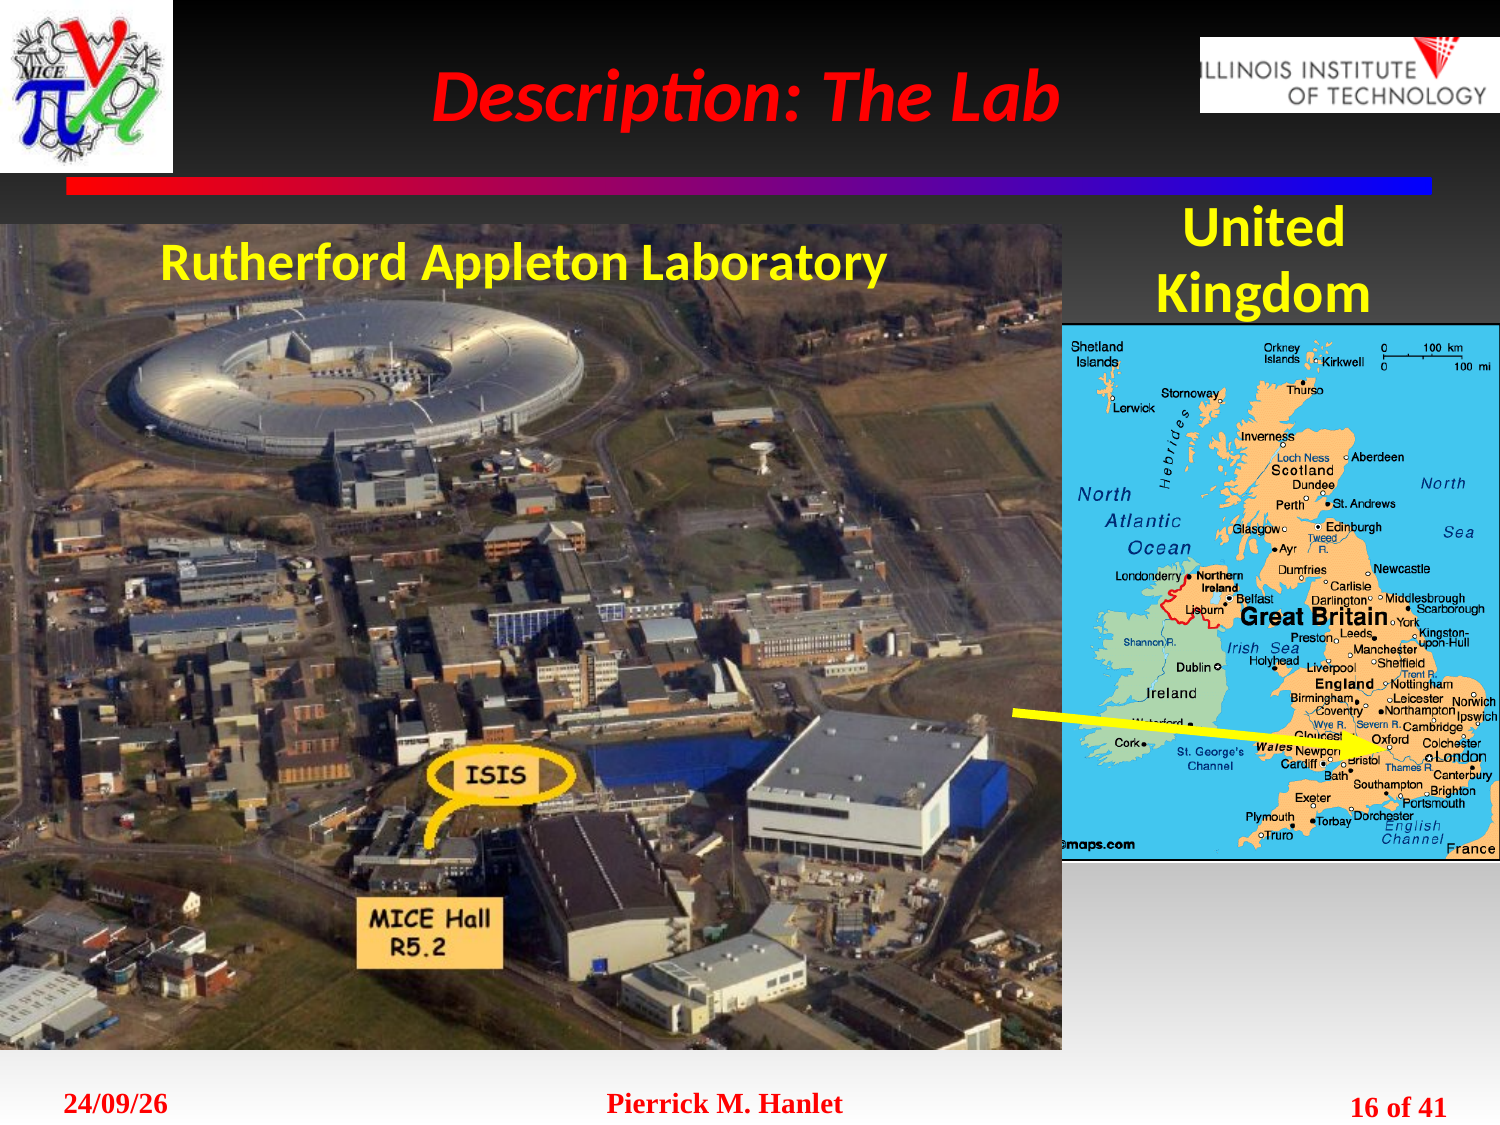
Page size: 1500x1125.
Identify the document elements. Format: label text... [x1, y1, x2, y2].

picture [0, 224, 1500, 1051]
title Description: The Lab [234, 32, 1259, 157]
picture [1259, 37, 1500, 113]
picture [0, 0, 173, 173]
text_box United Kingdom [1142, 187, 1463, 333]
text_box Rutherford Appleton Laboratory [0, 224, 1051, 371]
